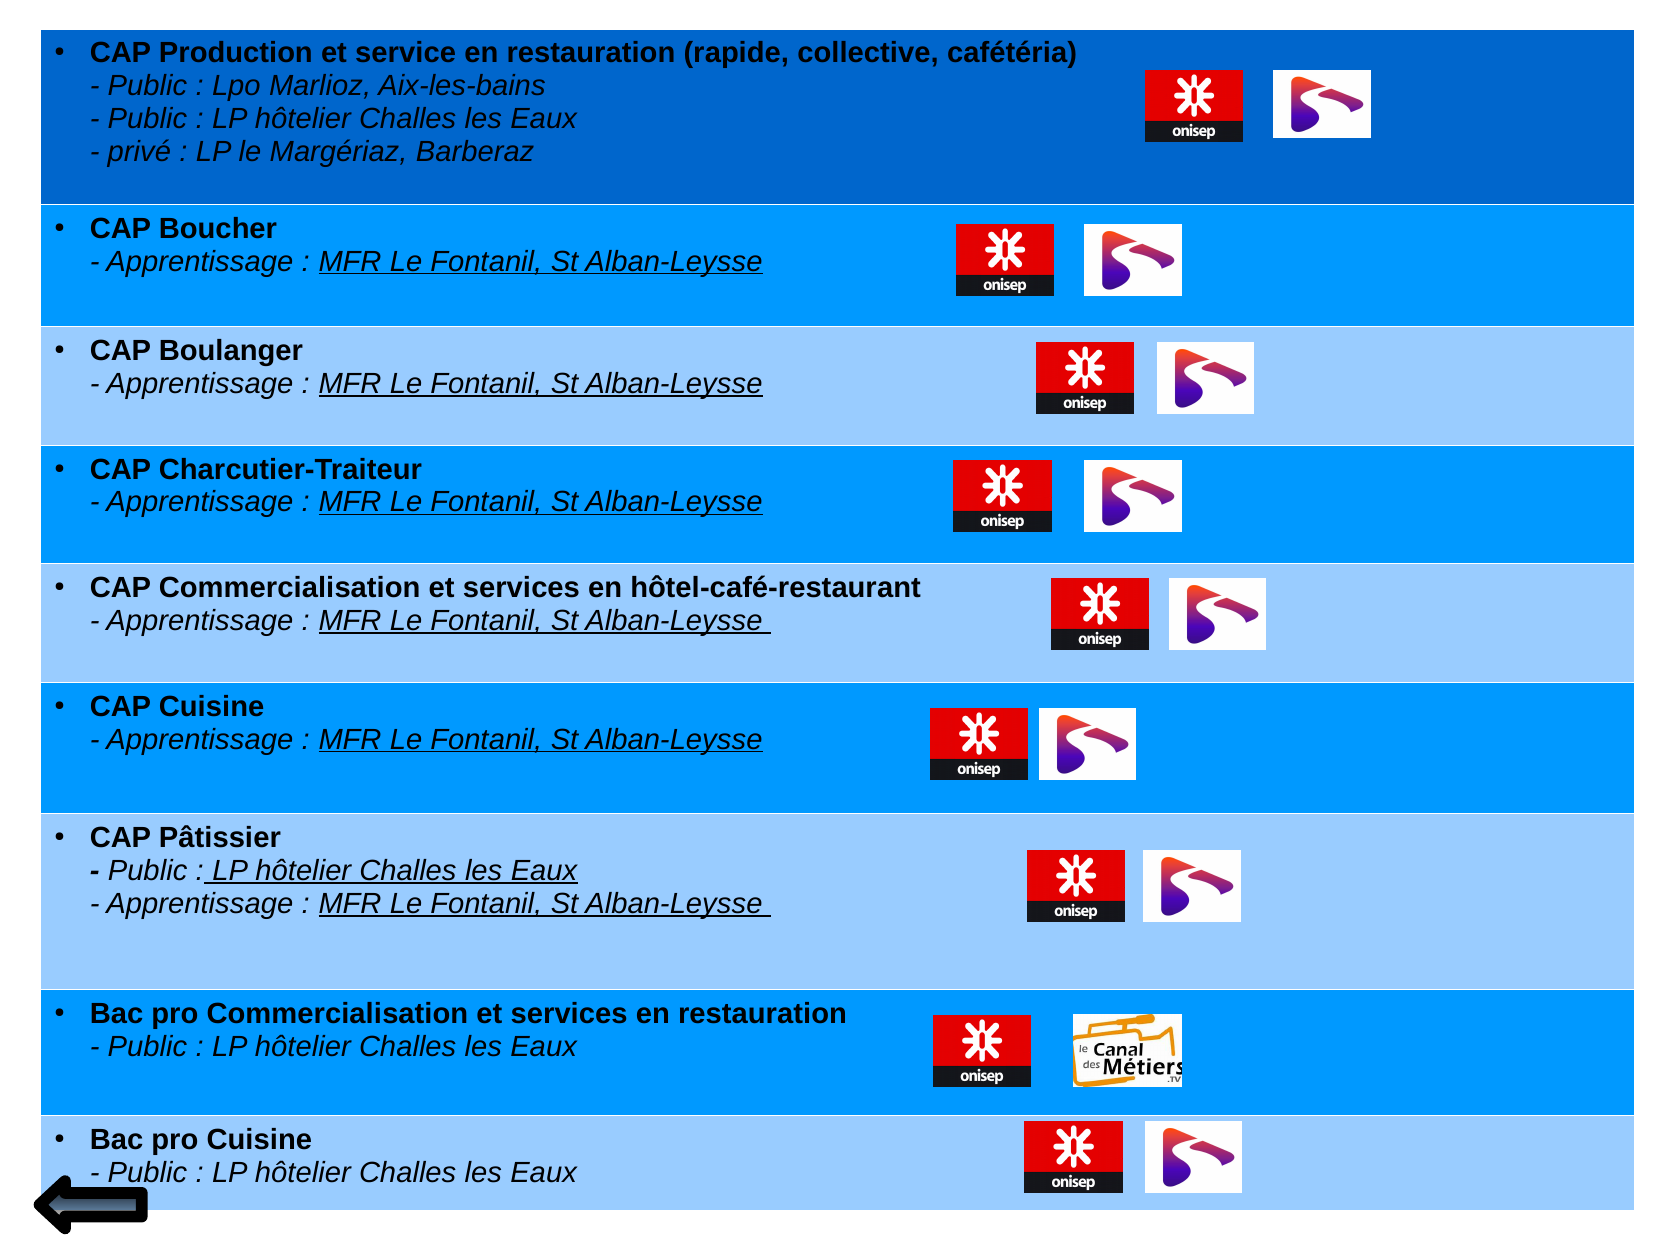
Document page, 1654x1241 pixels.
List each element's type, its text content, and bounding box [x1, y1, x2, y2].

table_cell CAP Charcutier-Traiteur - Apprentissage : MFR Le Fontanil, St Alban-Leysse [41, 446, 1634, 563]
picture [1143, 850, 1241, 922]
table_cell Bac pro Commercialisation et services en restauration - Public : LP hôtelier Challes les Eaux [41, 990, 1634, 1115]
picture [1084, 224, 1182, 296]
picture [1169, 578, 1266, 650]
picture [1073, 1014, 1182, 1087]
picture [1027, 850, 1125, 922]
picture [956, 224, 1055, 296]
table_header CAP Production et service en restauration (rapide, collective, cafétéria) - Public : Lpo Marlioz, Aix-les-bains - Public : LP hôtelier Challes les Eaux - privé : LP le Margériaz, Barberaz [41, 30, 1634, 204]
picture [1084, 460, 1182, 532]
picture [933, 1015, 1031, 1087]
picture [1157, 342, 1254, 414]
picture [953, 460, 1052, 532]
picture [1051, 578, 1149, 650]
picture [930, 708, 1028, 780]
table_cell CAP Boulanger - Apprentissage : MFR Le Fontanil, St Alban-Leysse [41, 327, 1634, 445]
picture [1024, 1121, 1123, 1193]
table_cell CAP Boucher - Apprentissage : MFR Le Fontanil, St Alban-Leysse [41, 205, 1634, 326]
picture [1145, 70, 1243, 142]
table_cell CAP Pâtissier - Public : LP hôtelier Challes les Eaux - Apprentissage : MFR Le Fontanil, St Alban-Leysse [41, 814, 1634, 989]
picture [1145, 1121, 1242, 1193]
table_cell Bac pro Cuisine - Public : LP hôtelier Challes les Eaux [41, 1116, 1634, 1210]
picture [1036, 342, 1134, 414]
picture [1039, 708, 1136, 780]
table_cell CAP Commercialisation et services en hôtel-café-restaurant - Apprentissage : MFR Le Fontanil, St Alban-Leysse [41, 564, 1634, 682]
picture [1273, 70, 1371, 138]
table_cell CAP Cuisine - Apprentissage : MFR Le Fontanil, St Alban-Leysse [41, 683, 1634, 813]
